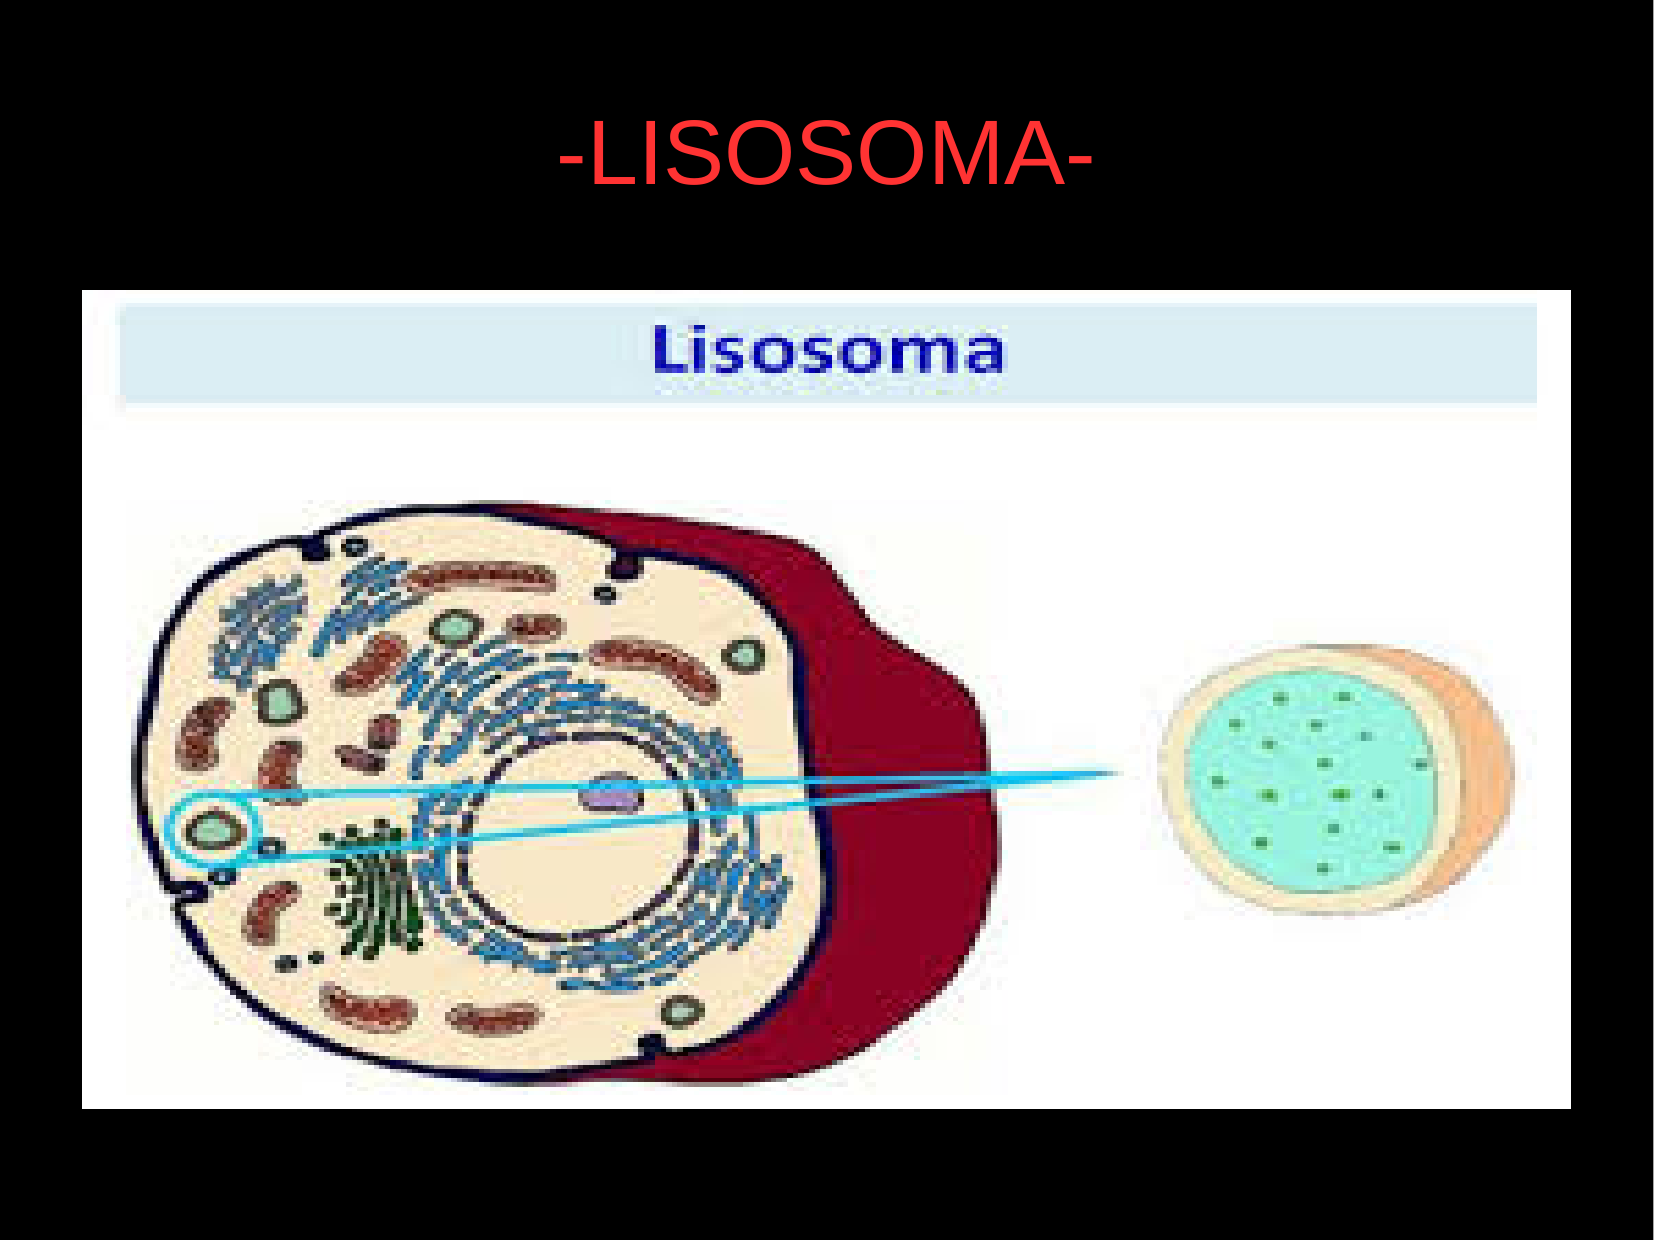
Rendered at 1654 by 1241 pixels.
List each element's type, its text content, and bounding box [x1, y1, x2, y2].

picture [82, 290, 1571, 1109]
title -LISOSOMA- [82, 49, 1571, 257]
